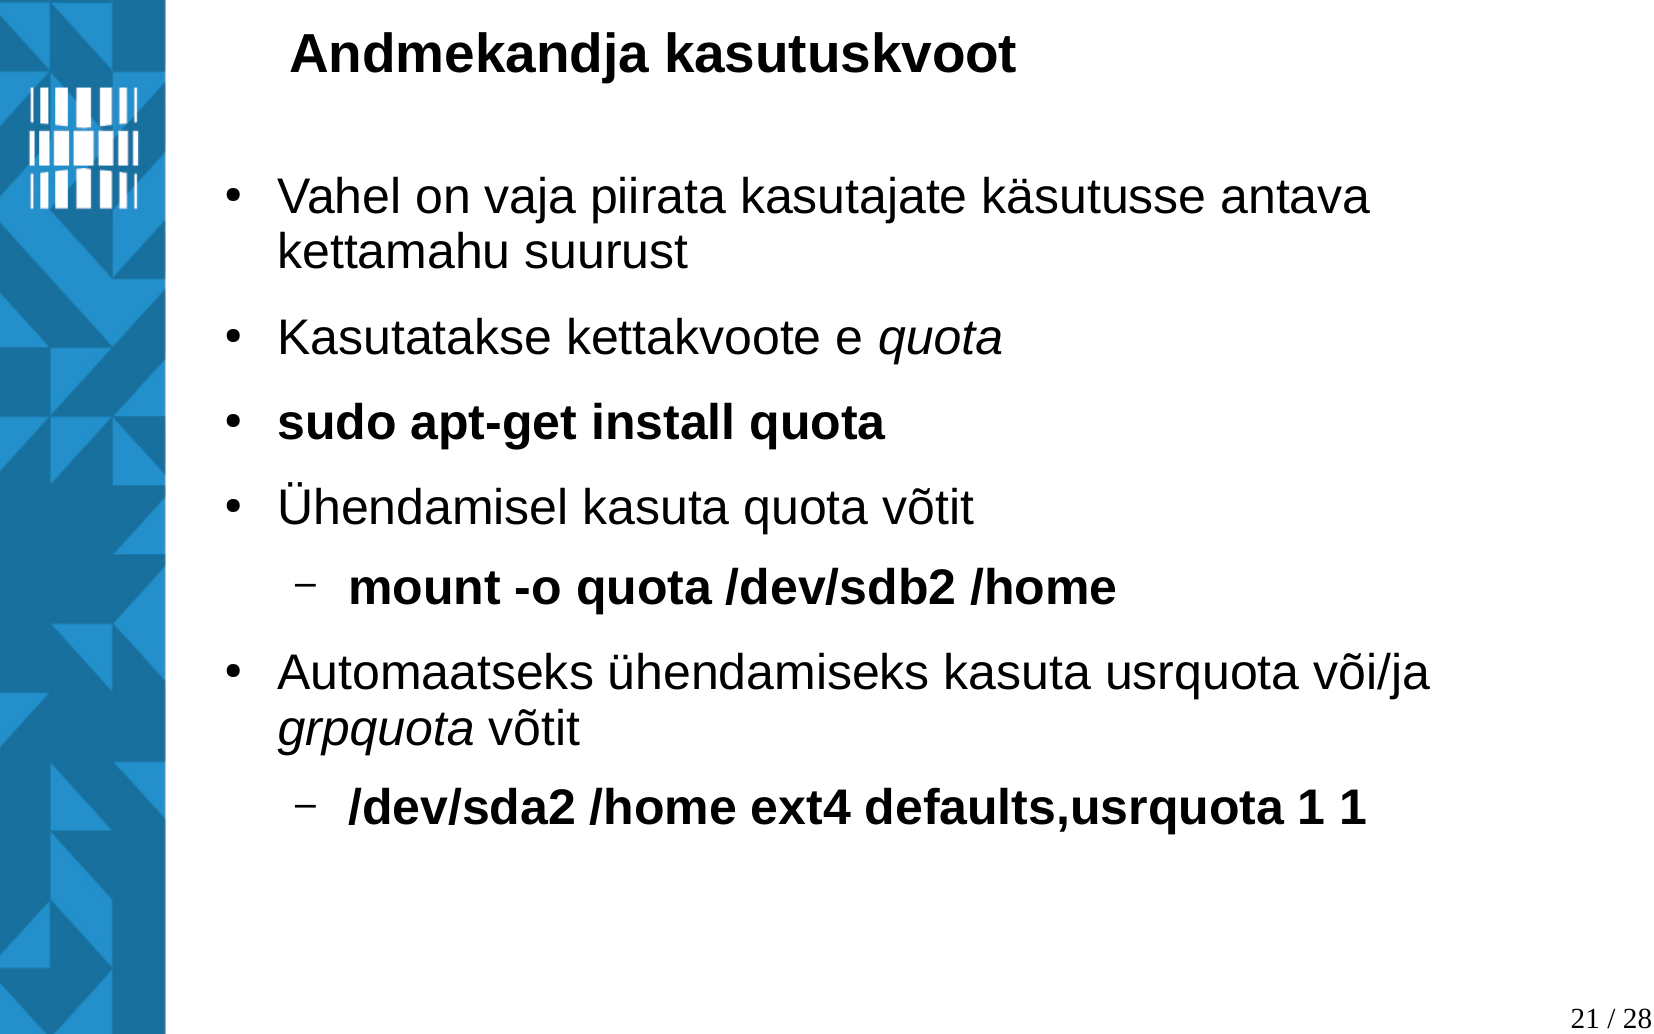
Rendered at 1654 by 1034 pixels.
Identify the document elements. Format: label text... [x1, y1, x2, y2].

title Andmekandja kasutuskvoot [289, 11, 1625, 95]
list Vahel on vaja piirata kasutajate käsutusse antava kettamahu suurust Kasutatakse kettakvoote e quota sudo apt-get install quota Ühendamisel kasuta quota võtit mount -o quota /dev/sdb2 /home Automaatseks ühendamiseks kasuta usrquota või/ja grpquota võtit /dev/sda2 /home ext4 defaults,usrquota 1 1 [206, 168, 1619, 886]
